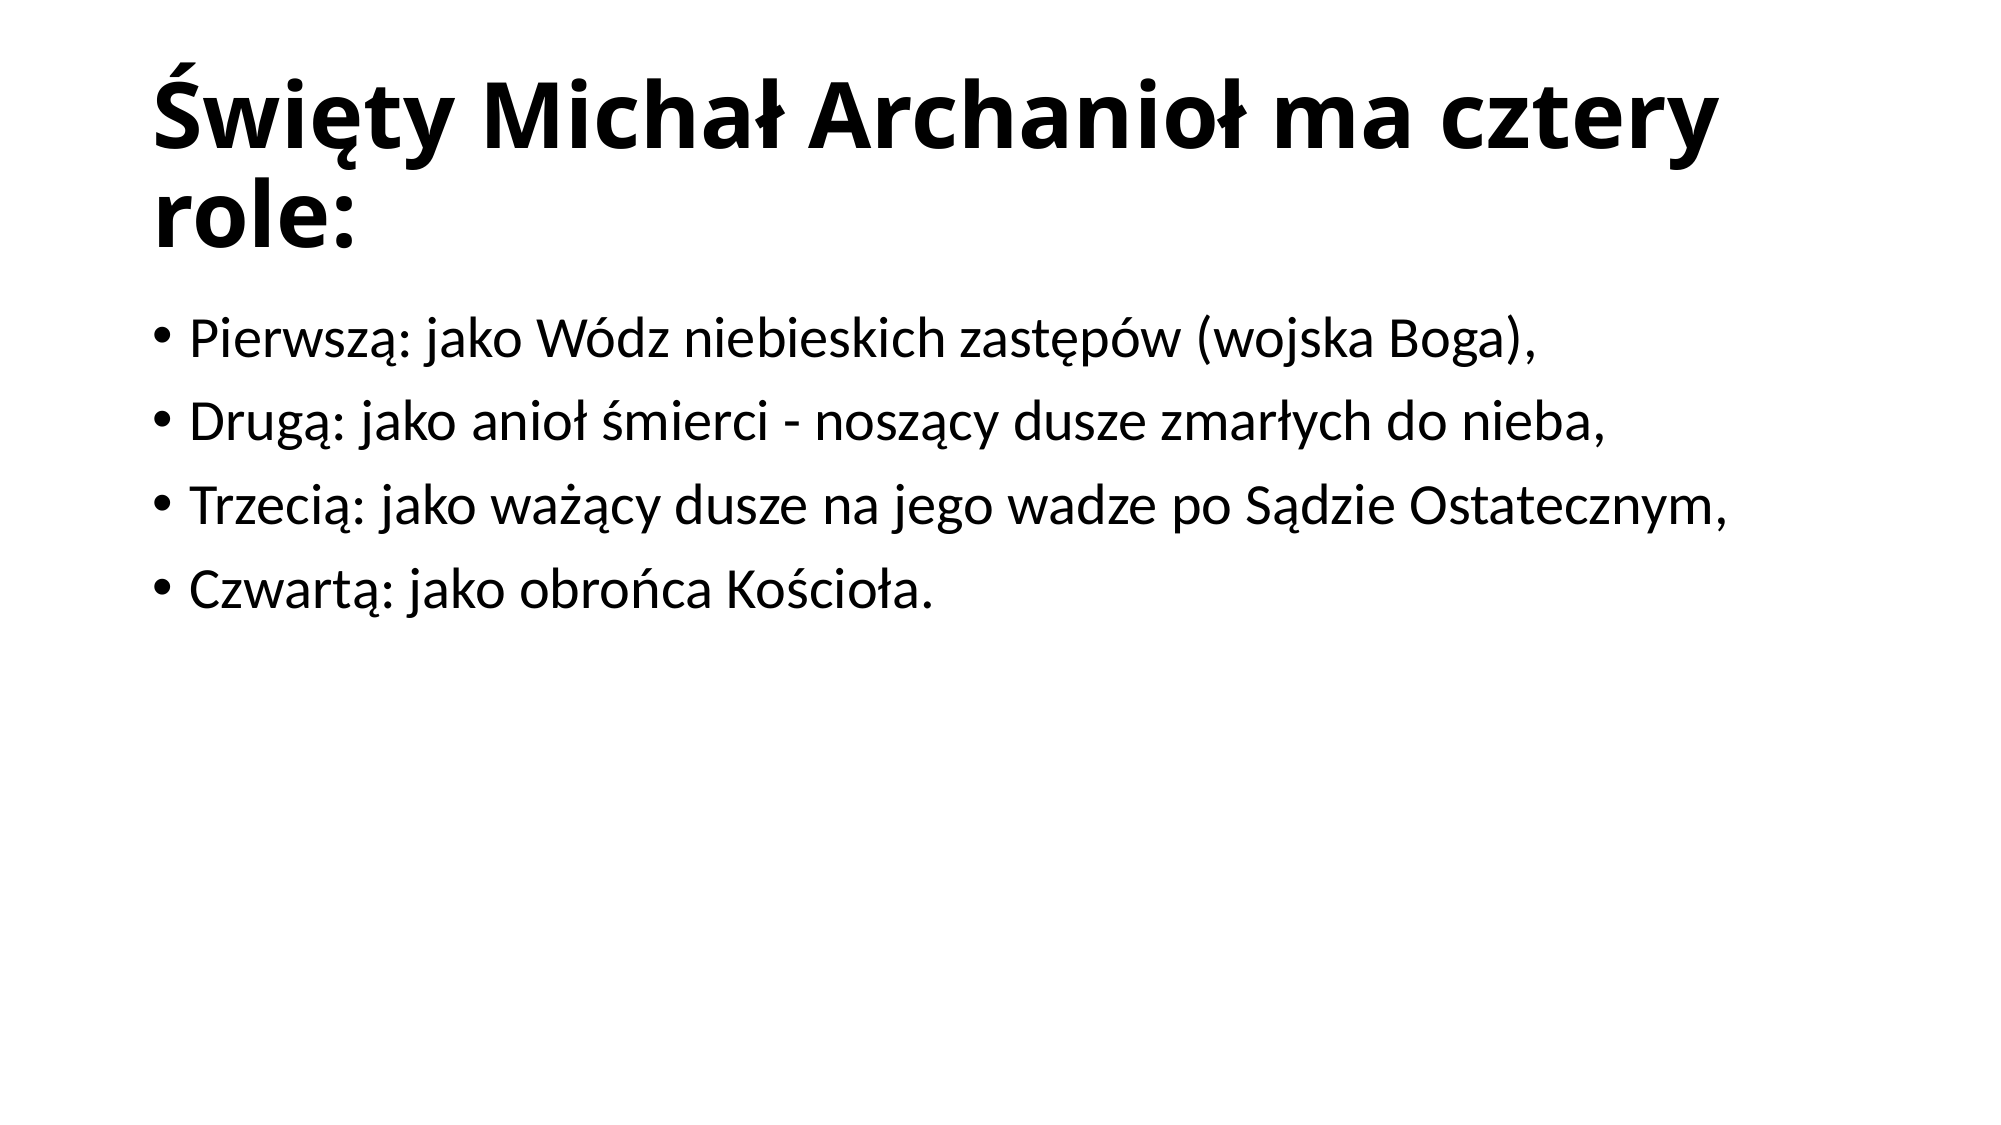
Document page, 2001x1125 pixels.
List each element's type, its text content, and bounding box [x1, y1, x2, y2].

list Pierwszą: jako Wódz niebieskich zastępów (wojska Boga), Drugą: jako anioł śmierci - noszący dusze zmarłych do nieba, Trzecią: jako ważący dusze na jego wadze po Sądzie Ostatecznym, Czwartą: jako obrońca Kościoła. [137, 299, 1863, 1014]
title Święty Michał Archanioł ma cztery role: [137, 59, 1863, 278]
